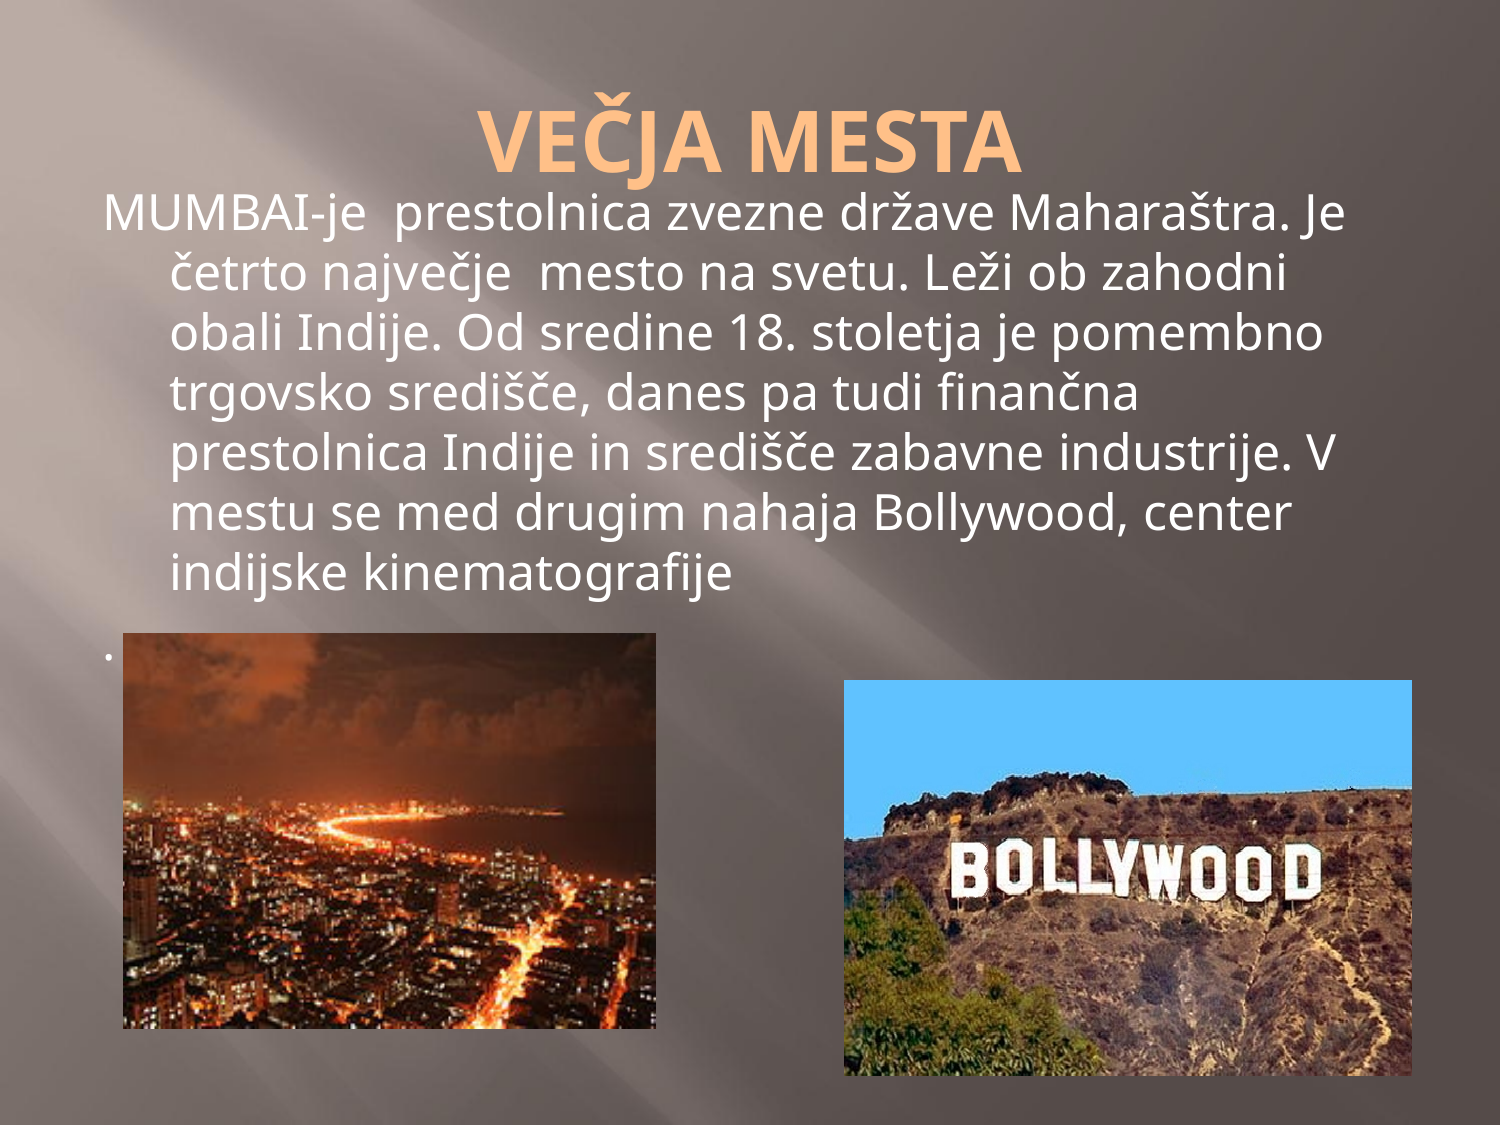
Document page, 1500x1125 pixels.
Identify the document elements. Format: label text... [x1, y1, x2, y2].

picture [0, 0, 1500, 1125]
list MUMBAI-je prestolnica zvezne države Maharaštra. Je četrto največje mesto na svetu. Leži ob zahodni obali Indije. Od sredine 18. stoletja je pomembno trgovsko središče, danes pa tudi finančna prestolnica Indije in središče zabavne industrije. V mestu se med drugim nahaja Bollywood, center indijske kinematografije . [64, 172, 1425, 1035]
title VEČJA MESTA [75, 45, 1425, 172]
